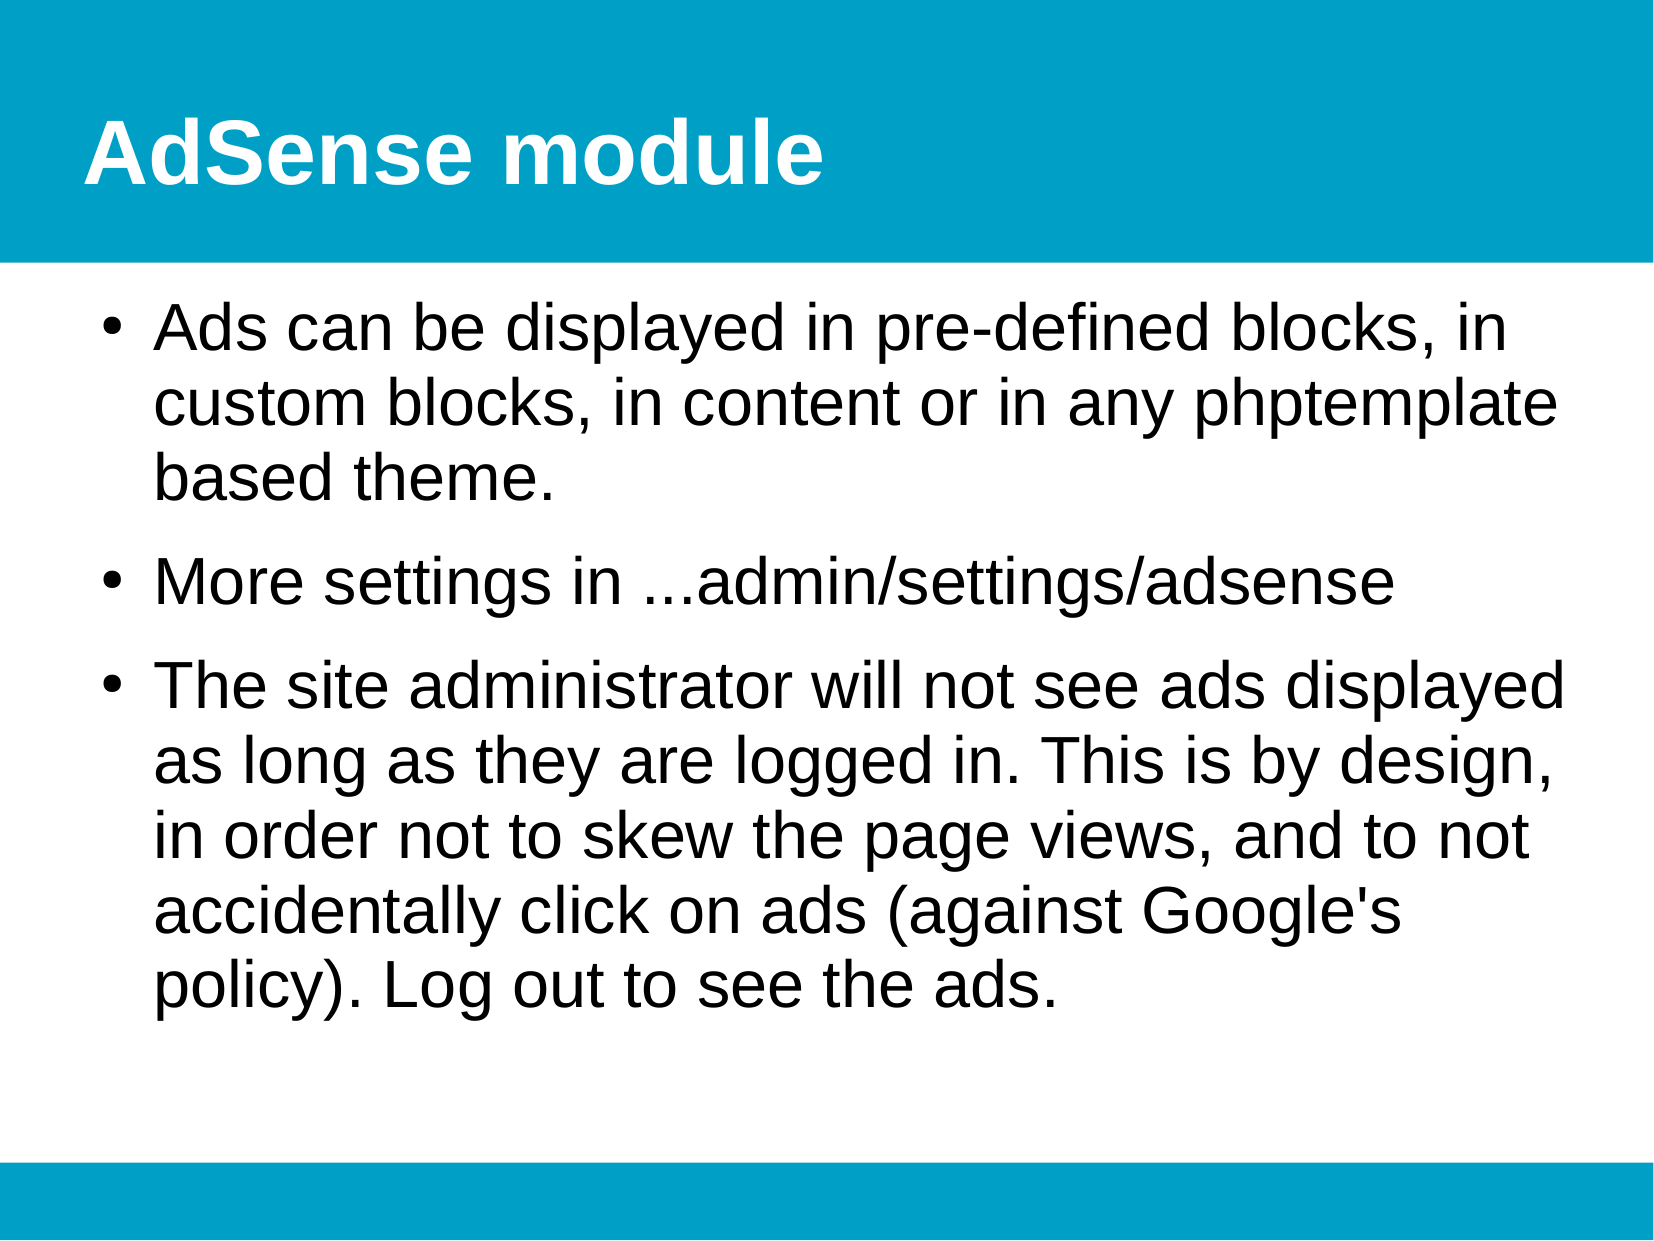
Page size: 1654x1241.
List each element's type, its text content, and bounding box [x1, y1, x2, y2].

title AdSense module [82, 56, 1571, 250]
list Ads can be displayed in pre-defined blocks, in custom blocks, in content or in any phptemplate based theme. More settings in ...admin/settings/adsense The site administrator will not see ads displayed as long as they are logged in. This is by design, in order not to skew the page views, and to not accidentally click on ads (against Google's policy). Log out to see the ads. [82, 290, 1571, 1094]
